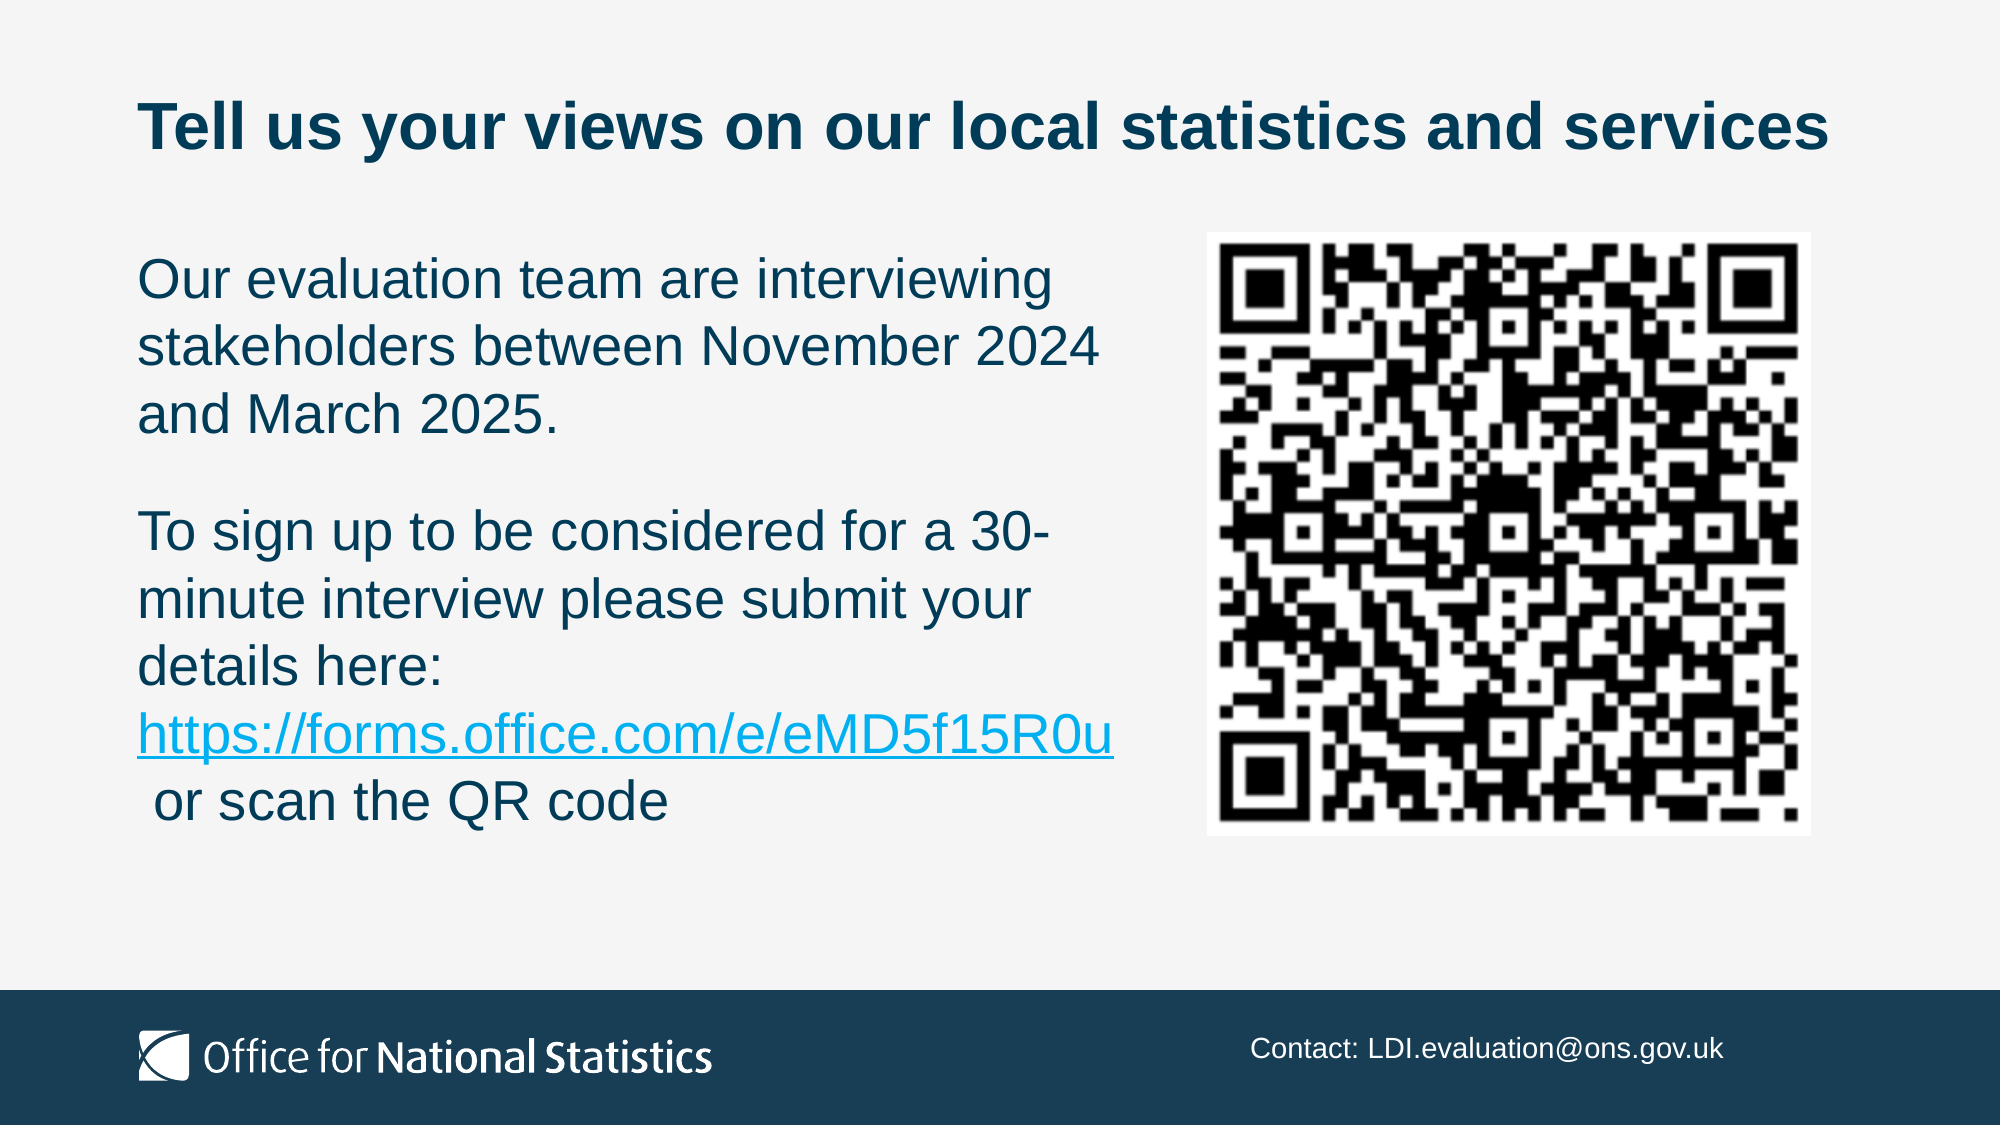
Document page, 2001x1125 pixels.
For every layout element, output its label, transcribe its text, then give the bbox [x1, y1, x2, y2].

title Tell us your views on our local statistics and services [137, 88, 1863, 175]
picture [1207, 232, 1811, 836]
list Our evaluation team are interviewing stakeholders between November 2024 and March 2025. To sign up to be considered for a 30-minute interview please submit your details here: https://forms.office.com/e/eMD5f15R0u or scan the QR code [137, 242, 1122, 838]
text_box Contact: LDI.evaluation@ons.gov.uk [1235, 1025, 1866, 1086]
